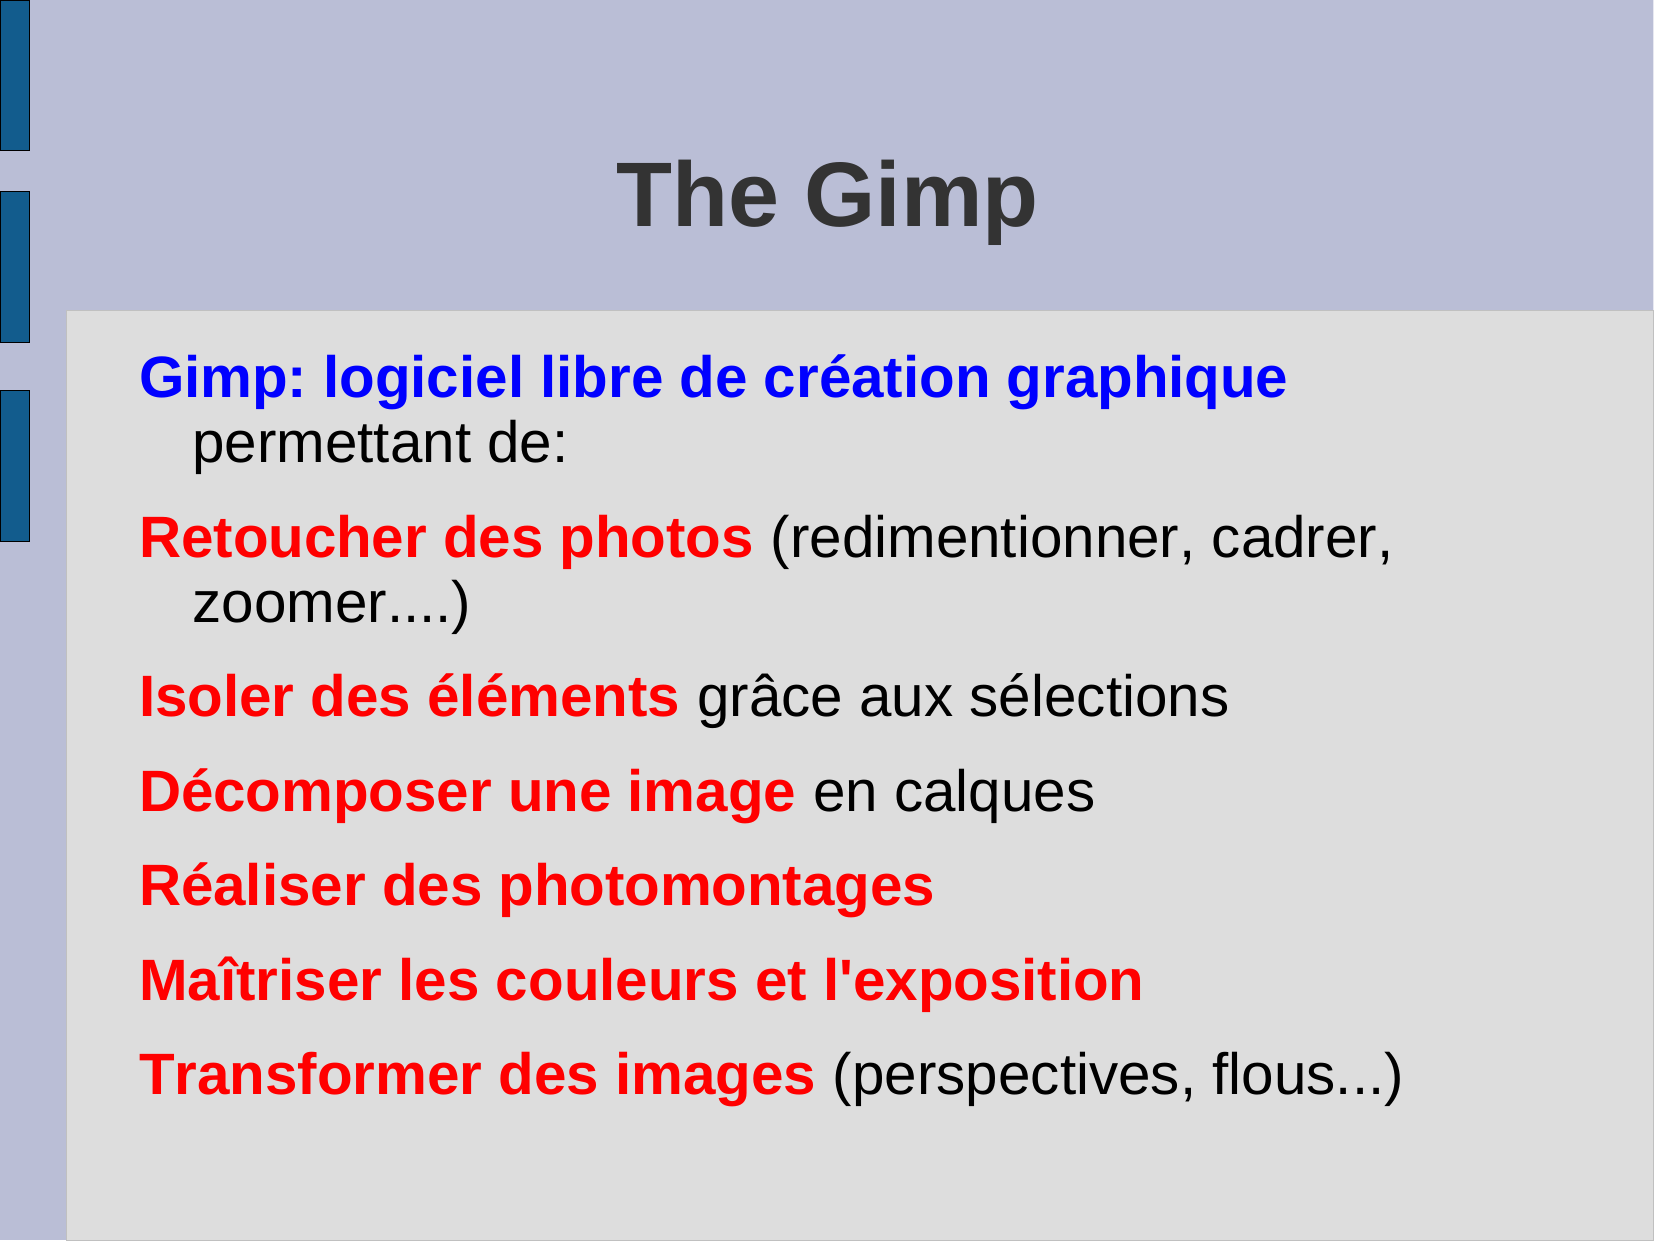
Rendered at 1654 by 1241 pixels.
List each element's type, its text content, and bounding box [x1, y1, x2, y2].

list Gimp: logiciel libre de création graphique permettant de: Retoucher des photos (redimentionner, cadrer, zoomer....) Isoler des éléments grâce aux sélections Décomposer une image en calques Réaliser des photomontages Maîtriser les couleurs et l'exposition Transformer des images (perspectives, flous...) [121, 344, 1534, 1127]
title The Gimp [121, 91, 1534, 299]
